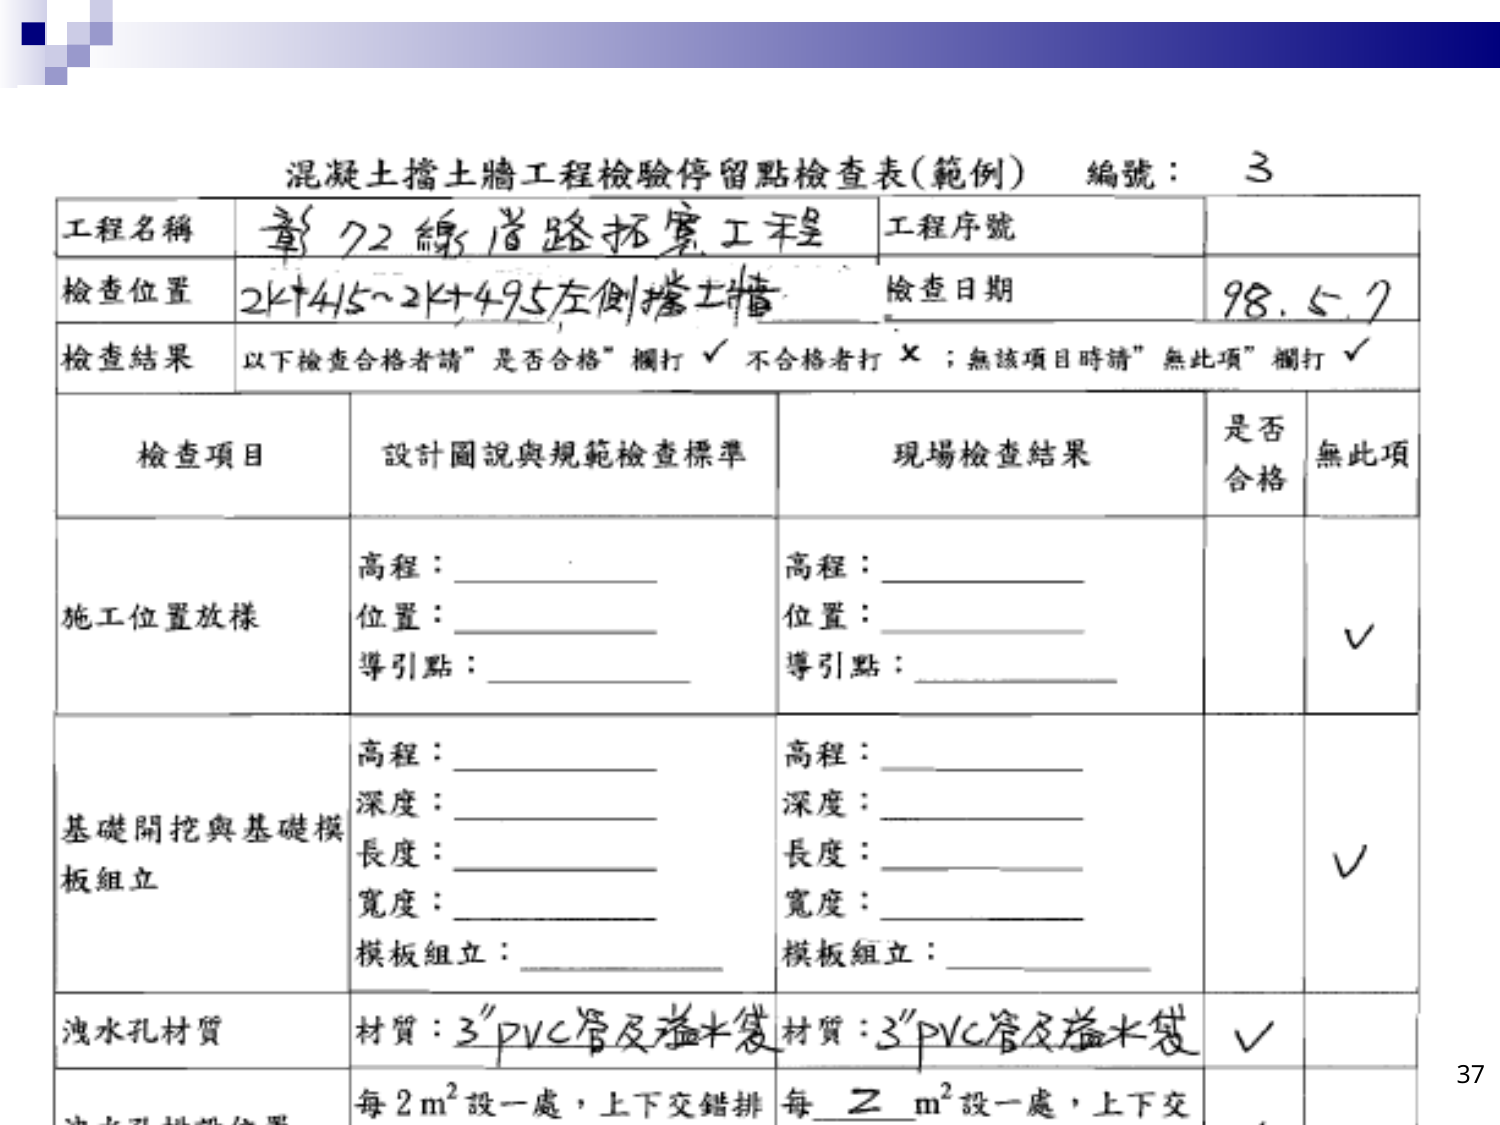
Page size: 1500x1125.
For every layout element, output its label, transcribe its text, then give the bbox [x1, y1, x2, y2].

text_box <number> [1450, 1025, 1500, 1101]
picture [17, 85, 1450, 1125]
